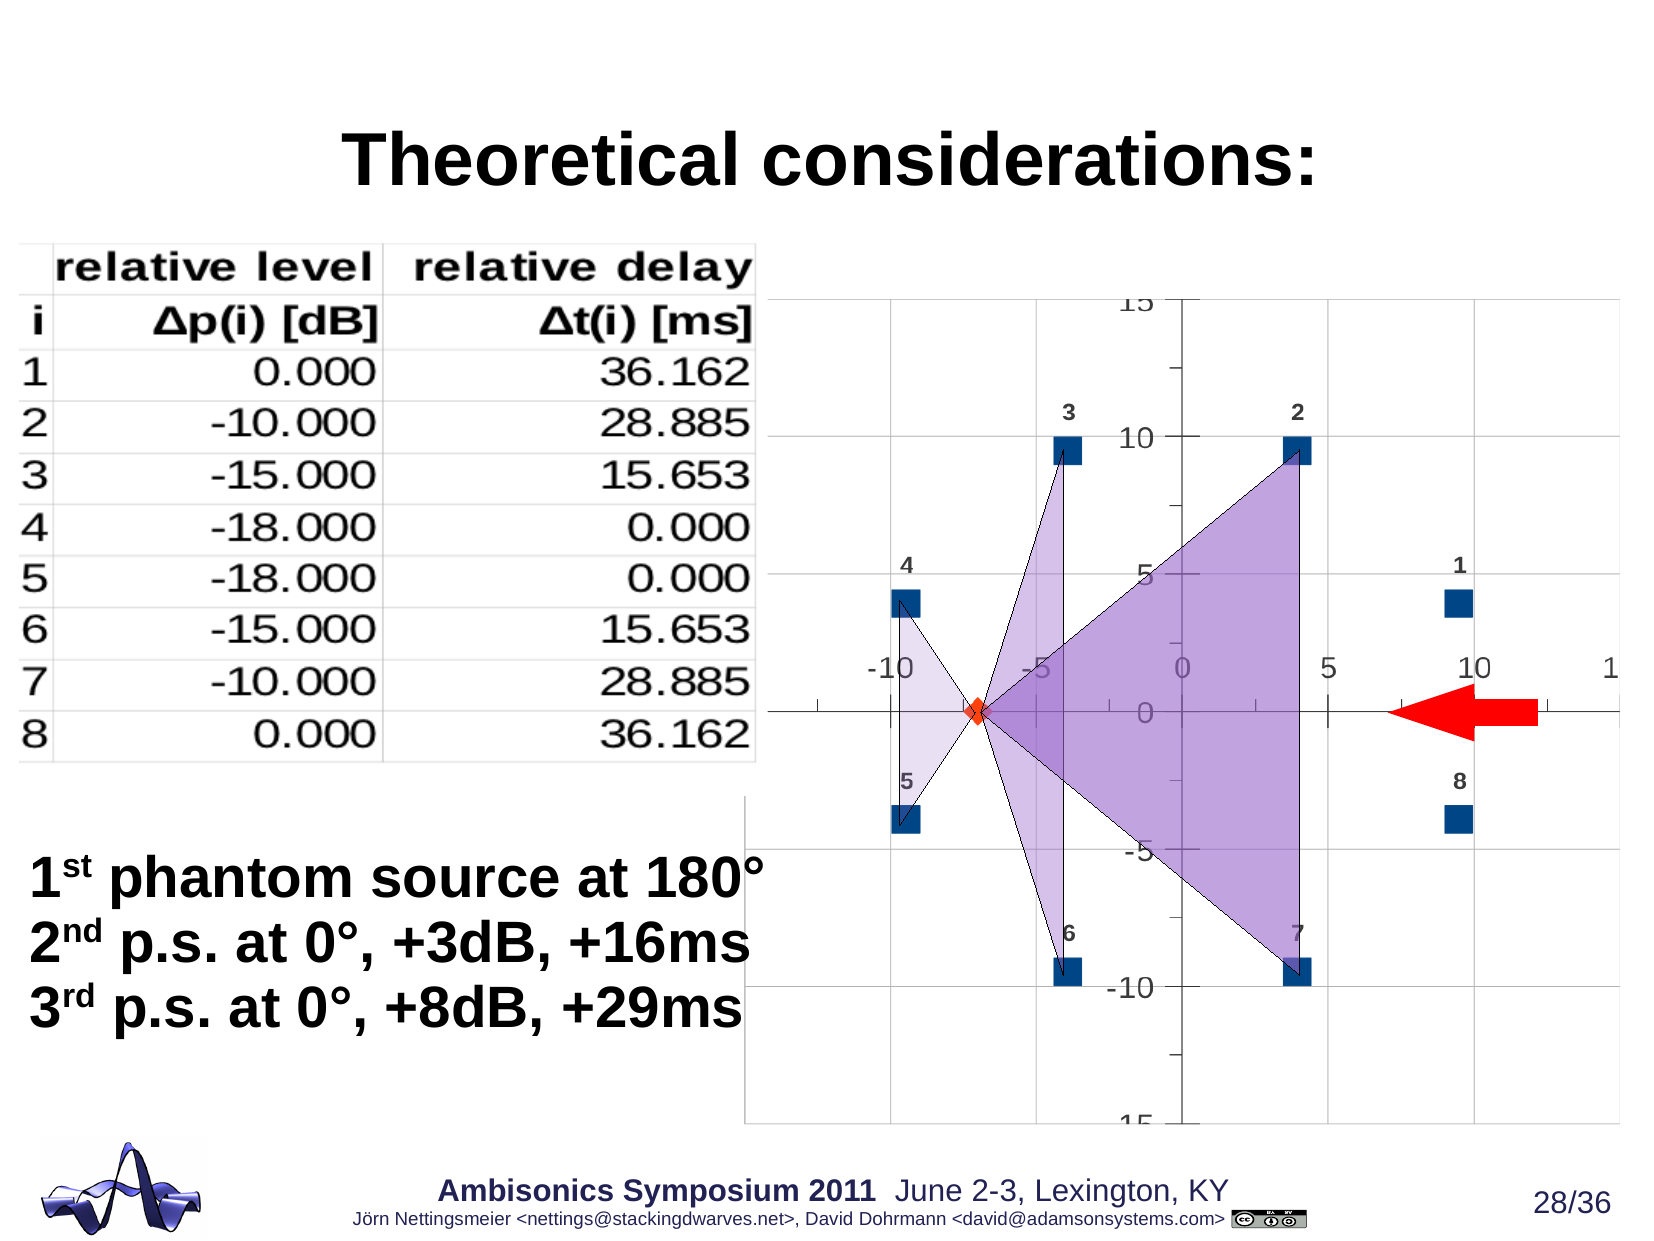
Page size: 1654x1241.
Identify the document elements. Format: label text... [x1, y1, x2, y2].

text_box [980, 449, 1300, 976]
picture [37, 1163, 208, 1241]
text_box 1st phantom source at 180° 2nd p.s. at 0°, +3dB, +16ms 3rd p.s. at 0°, +8dB, +29ms [29, 787, 788, 1163]
picture [18, 232, 1654, 1126]
text_box [899, 600, 976, 826]
title Theoretical considerations: [86, 55, 1576, 263]
